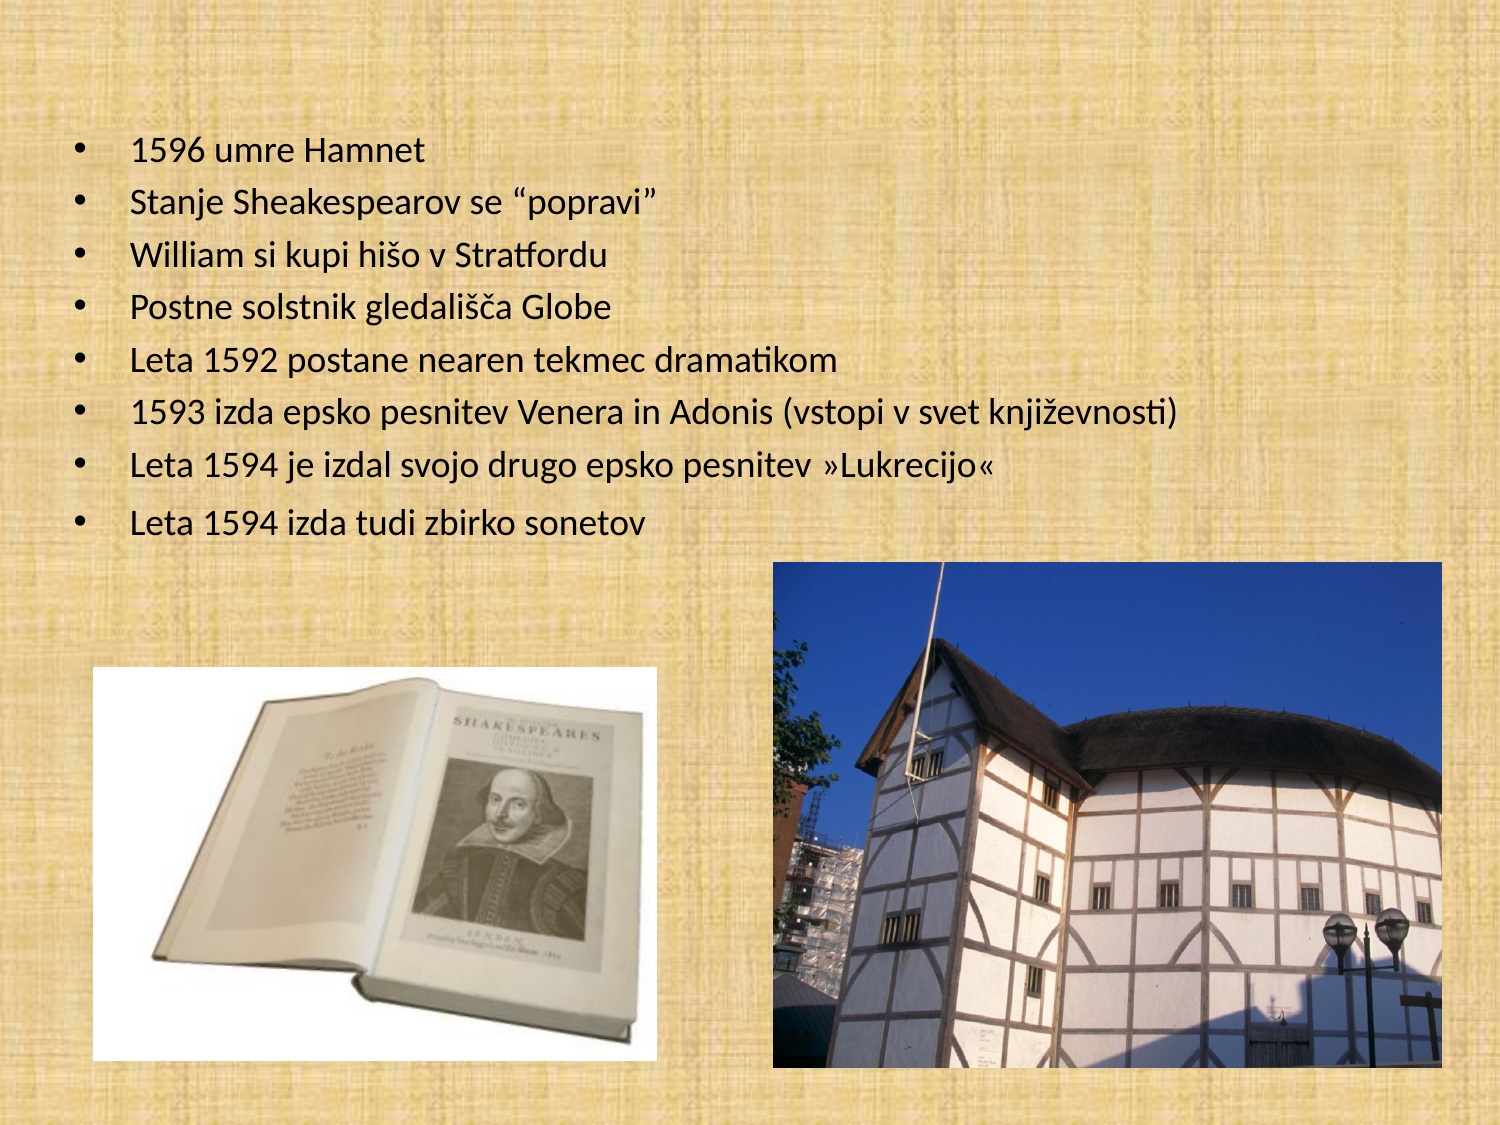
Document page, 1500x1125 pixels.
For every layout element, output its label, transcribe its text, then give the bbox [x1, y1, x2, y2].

list 1596 umre Hamnet Stanje Sheakespearov se “popravi” William si kupi hišo v Stratfordu Postne solstnik gledališča Globe Leta 1592 postane nearen tekmec dramatikom 1593 izda epsko pesnitev Venera in Adonis (vstopi v svet književnosti) Leta 1594 je izdal svojo drugo epsko pesnitev »Lukrecijo« Leta 1594 izda tudi zbirko sonetov [58, 117, 1409, 860]
picture [0, 0, 1500, 1125]
